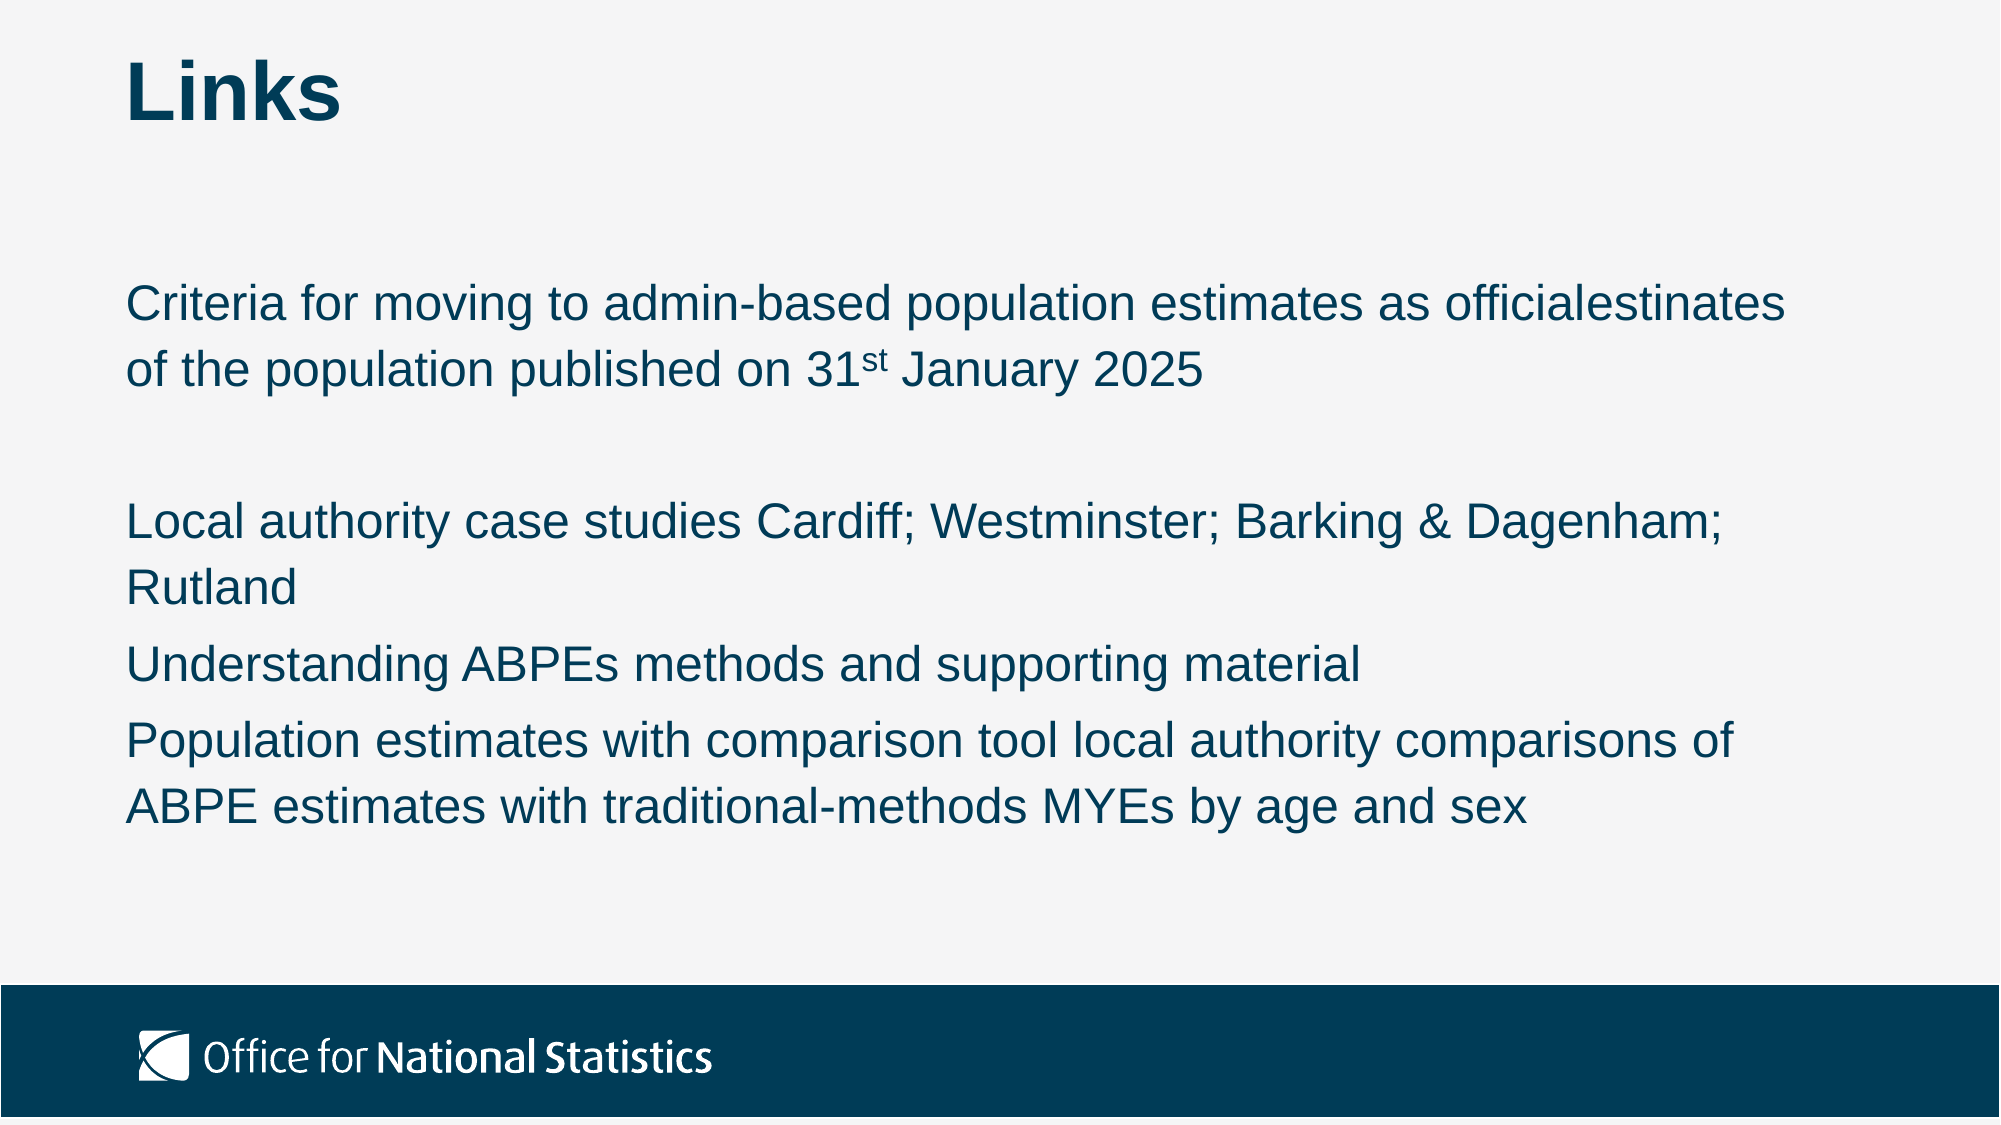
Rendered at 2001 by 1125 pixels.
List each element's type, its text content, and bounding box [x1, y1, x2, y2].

title Links [125, 44, 1851, 132]
list Criteria for moving to admin-based population estimates as official estinates of the population published on 31st January 2025 Local authority case studies Cardiff; Westminster; Barking & Dagenham; Rutland Understanding ABPEs methods and supporting material Population estimates with comparison tool local authority comparisons of ABPE estimates with traditional-methods MYEs by age and sex [125, 193, 1851, 1125]
